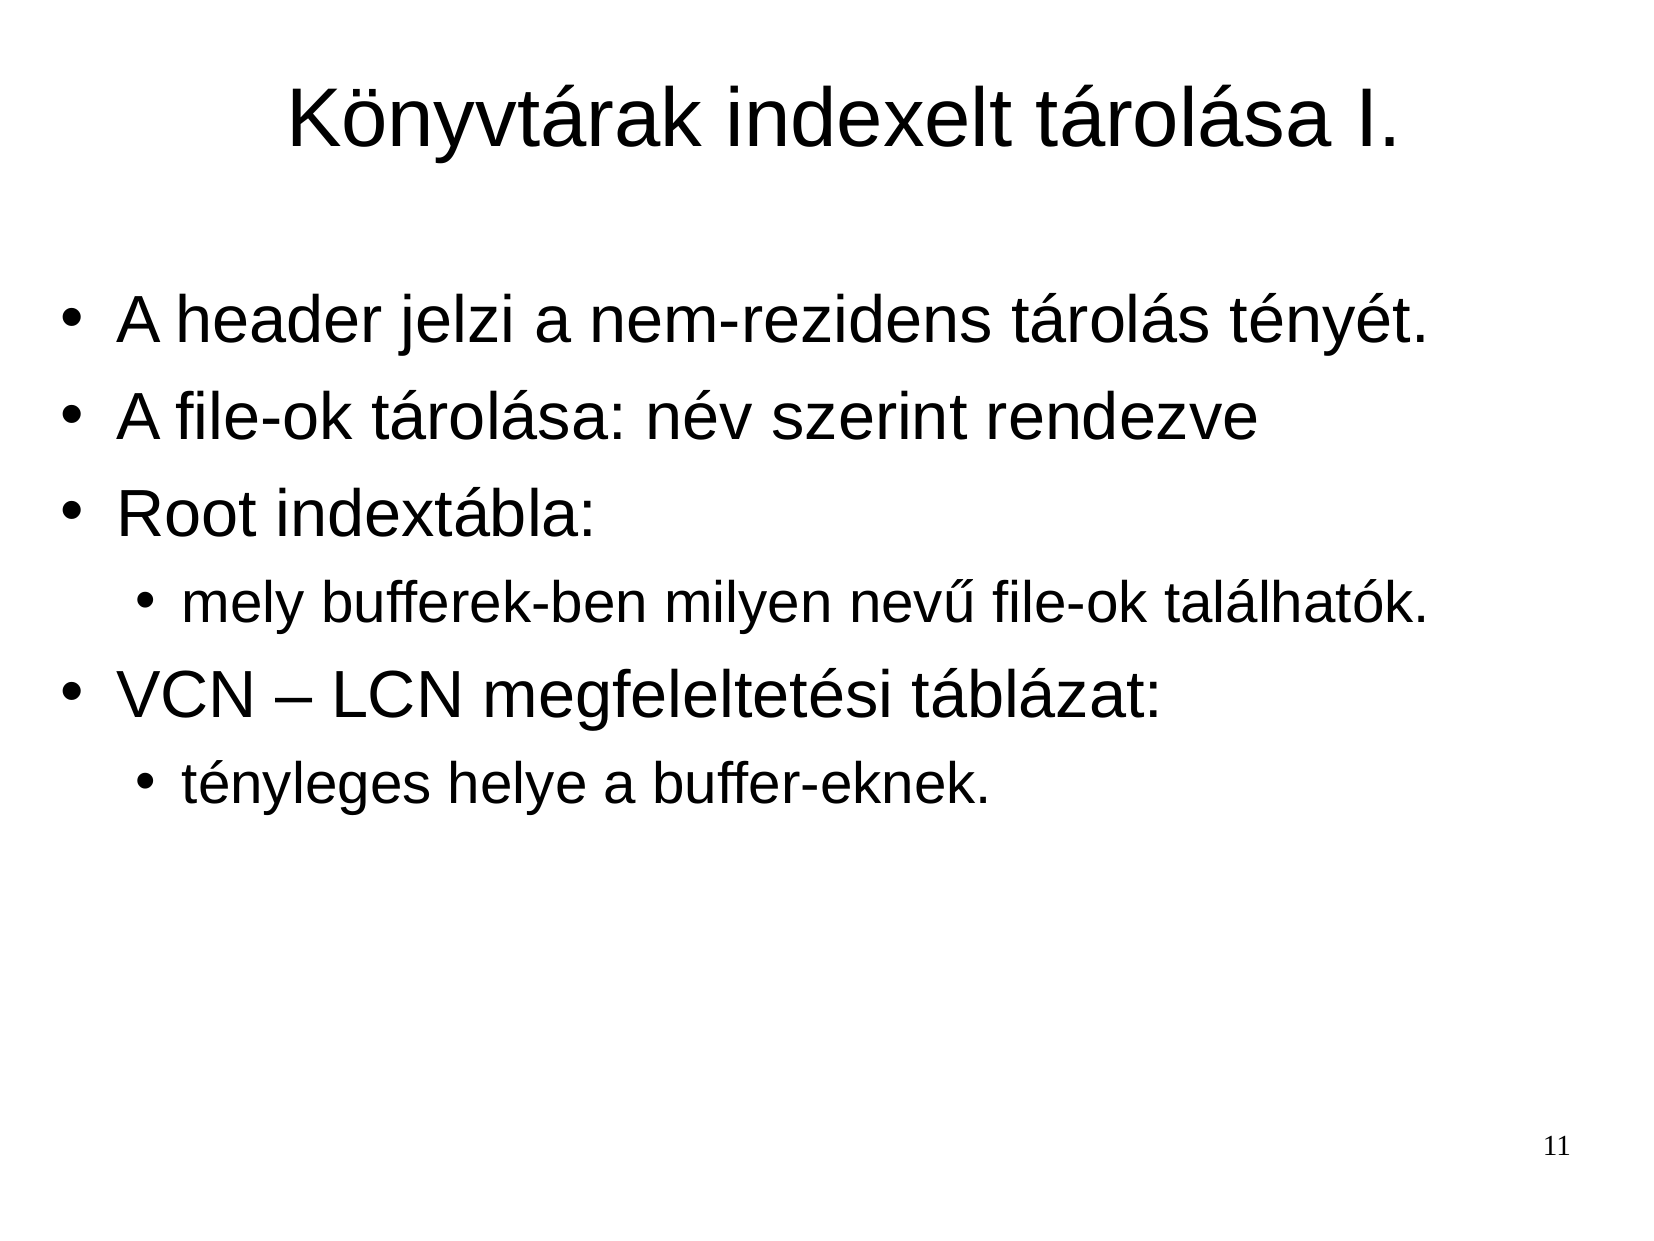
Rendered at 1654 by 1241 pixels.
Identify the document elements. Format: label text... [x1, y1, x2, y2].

list A header jelzi a nem-rezidens tárolás tényét. A file-ok tárolása: név szerint rendezve Root indextábla: mely bufferek-ben milyen nevű file-ok találhatók. VCN – LCN megfeleltetési táblázat: tényleges helye a buffer-eknek. [45, 268, 1622, 1206]
title Könyvtárak indexelt tárolása I. [123, 34, 1530, 193]
